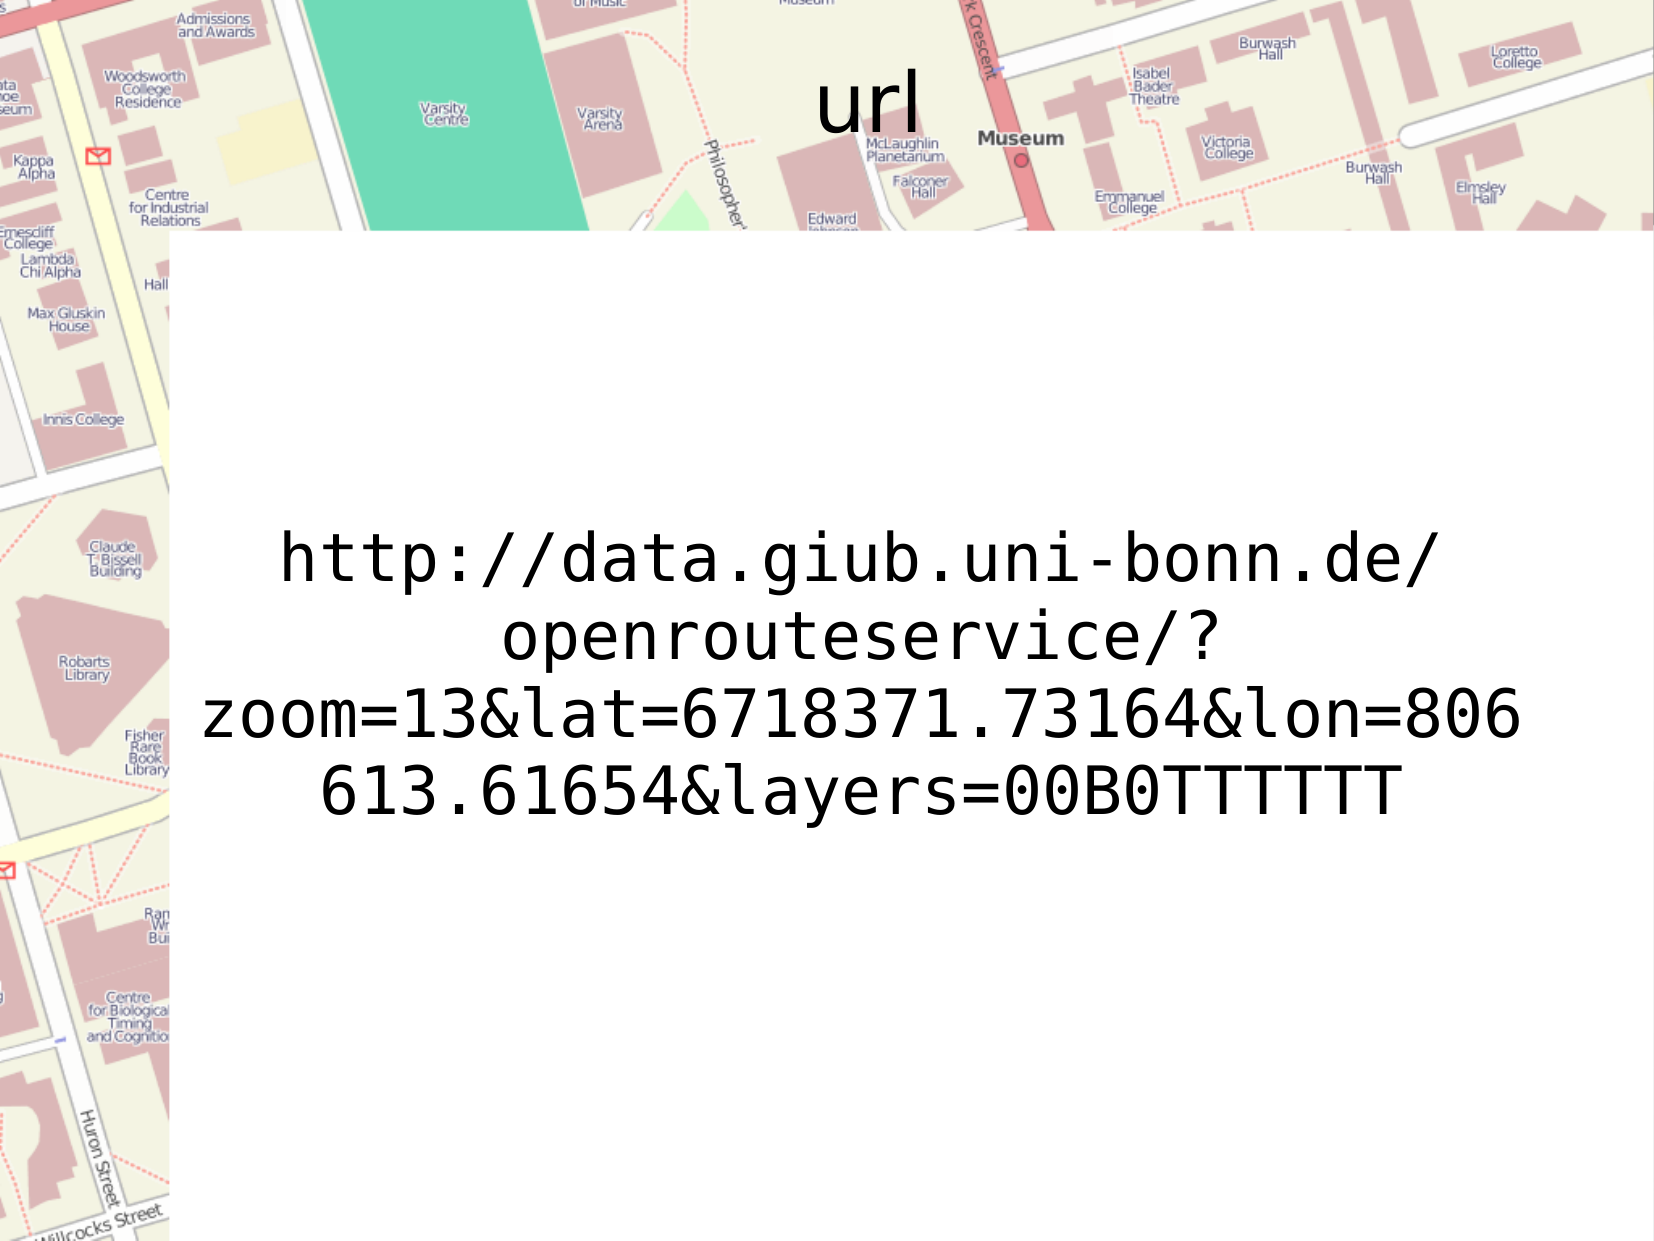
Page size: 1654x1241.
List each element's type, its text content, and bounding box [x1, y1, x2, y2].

subtitle http://data.giub.uni-bonn.de/openrouteservice/?zoom=13&lat=6718371.73164&lon=806613.61654&layers=00B0TTTTTT [187, 337, 1538, 1013]
title url [124, 0, 1613, 208]
picture [0, 0, 1654, 1241]
